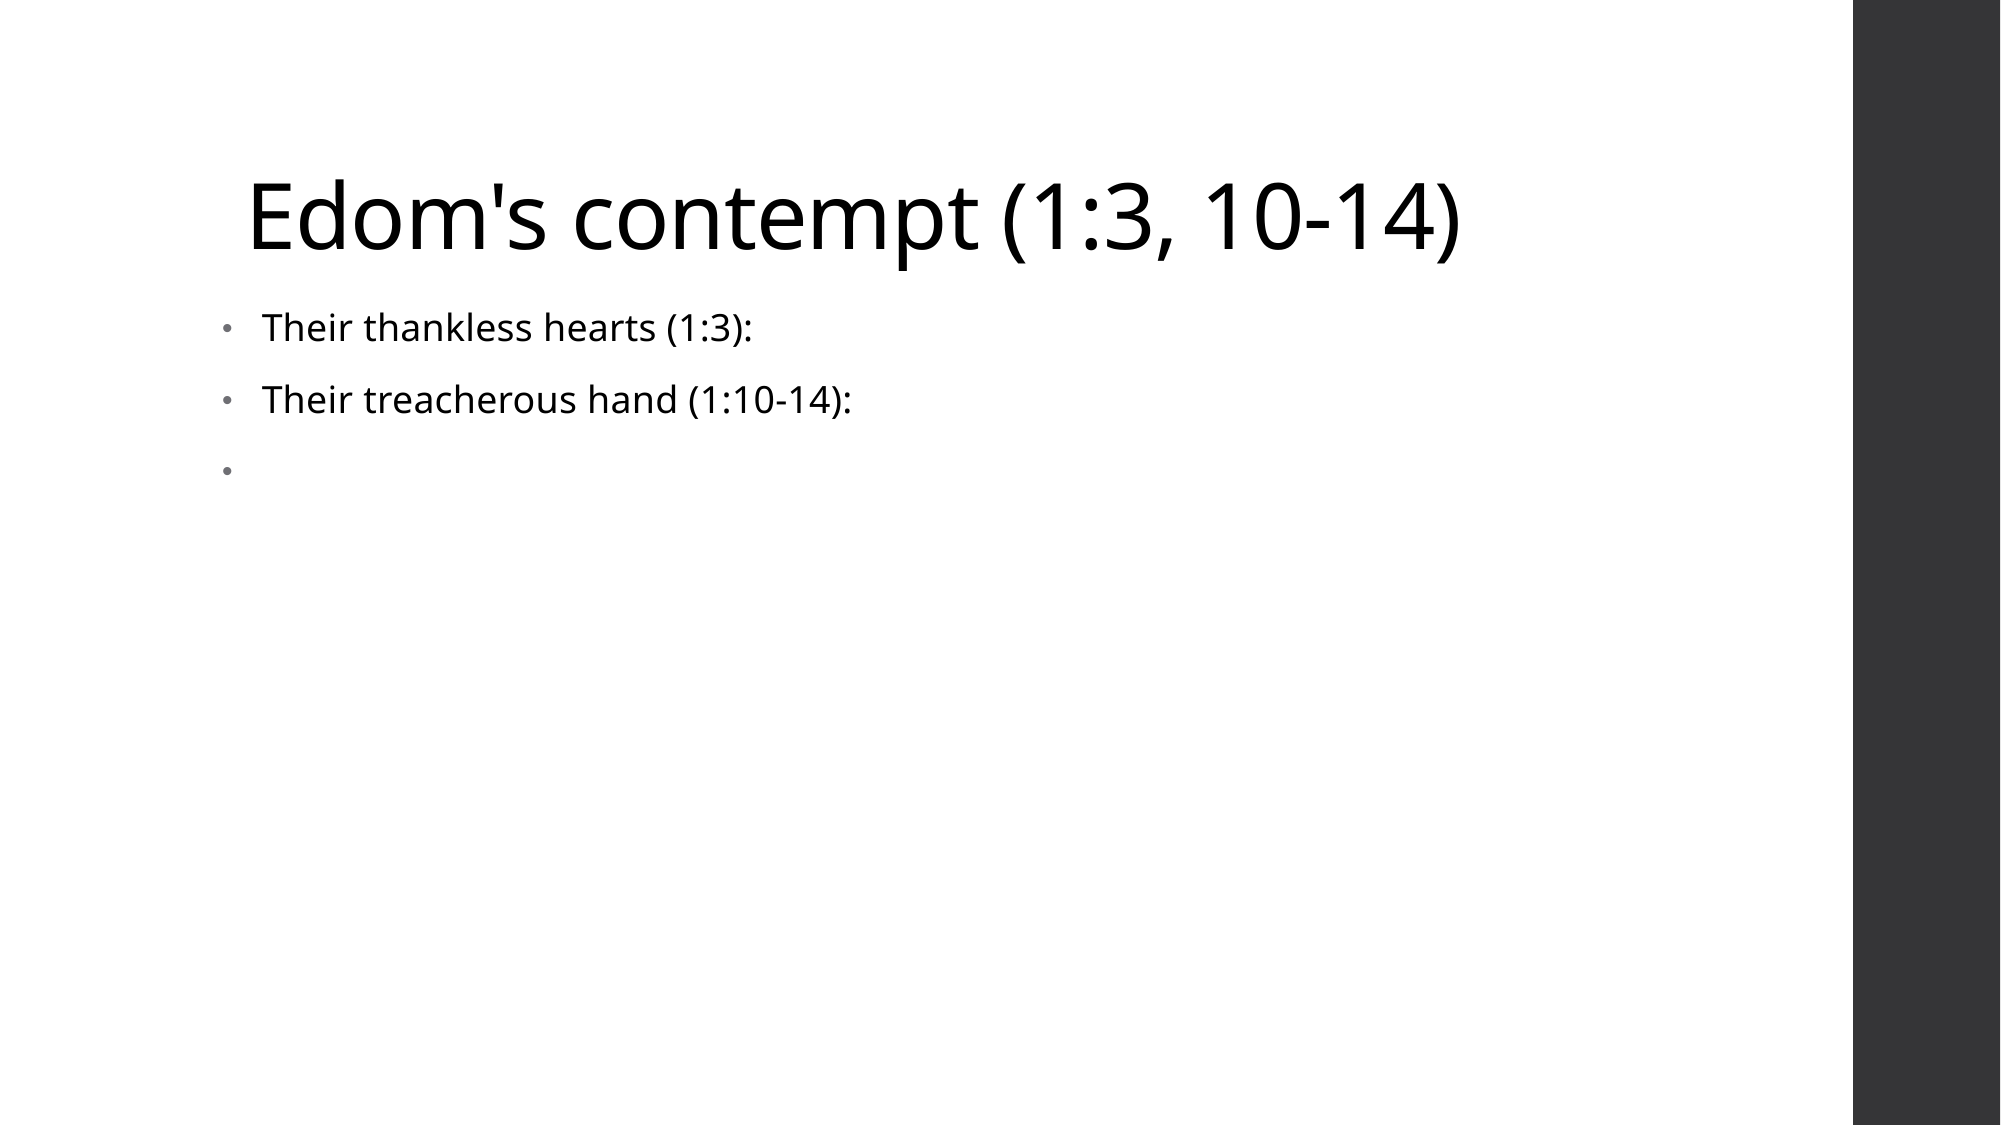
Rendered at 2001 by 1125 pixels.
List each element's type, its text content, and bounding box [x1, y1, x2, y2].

list Their thankless hearts (1:3): Their treacherous hand (1:10-14): [206, 299, 1617, 1014]
title Edom's contempt (1:3, 10-14) [206, 60, 1797, 278]
